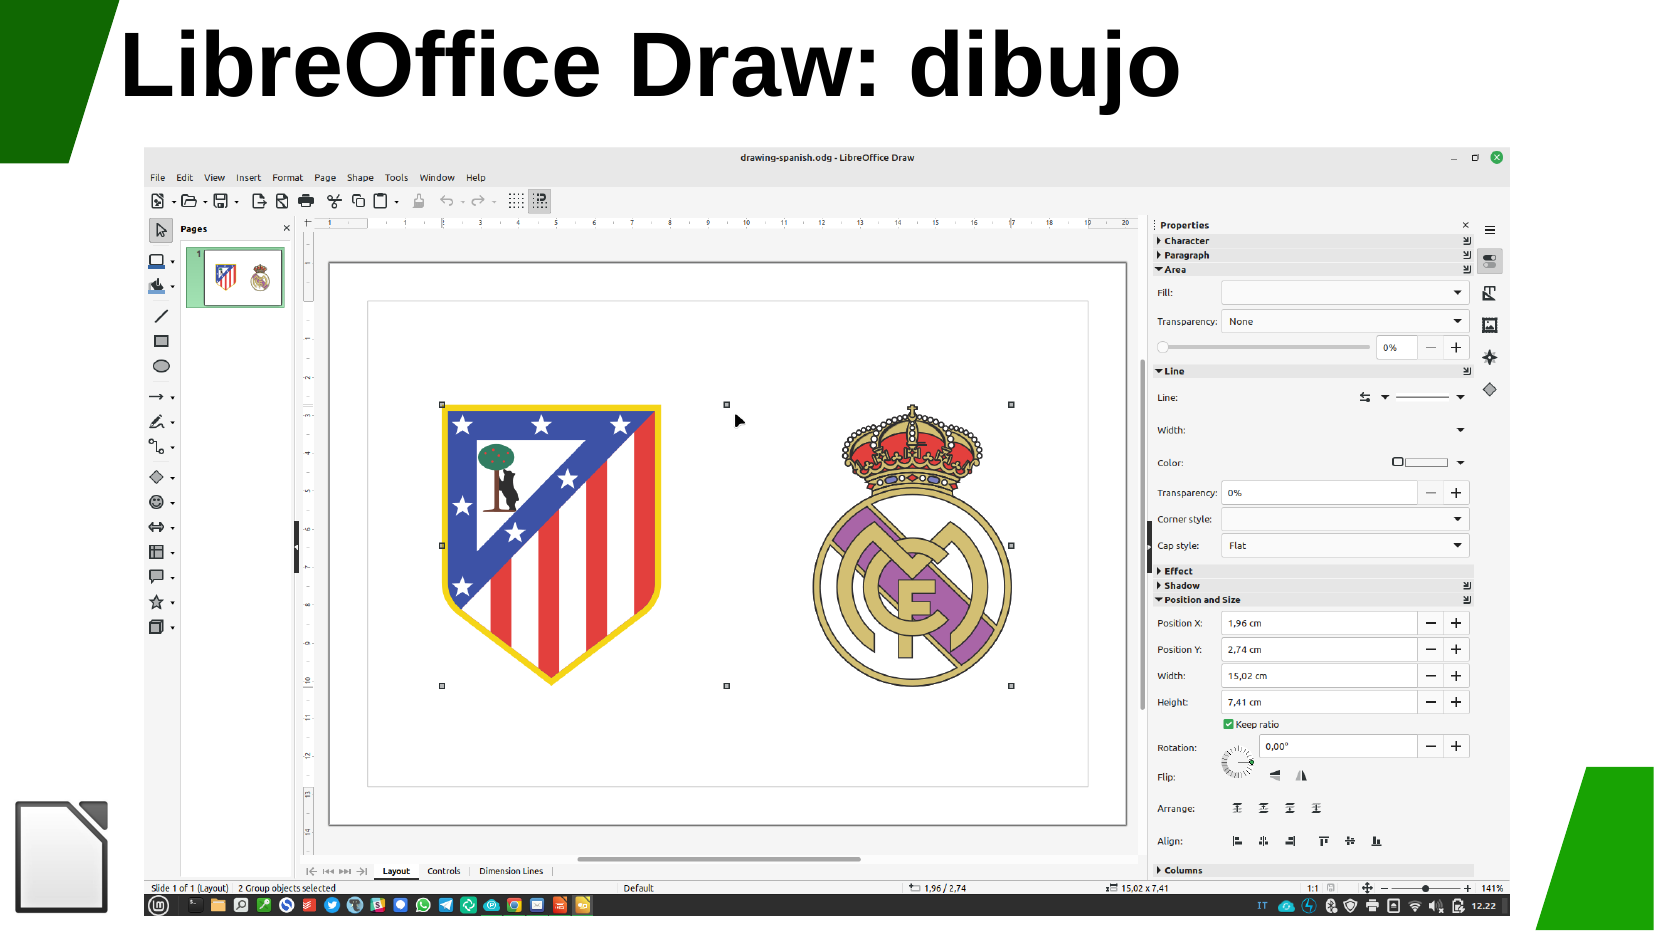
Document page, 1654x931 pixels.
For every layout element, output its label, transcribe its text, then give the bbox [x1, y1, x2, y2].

title LibreOffice Draw: dibujo [119, 11, 1595, 119]
picture [144, 147, 1510, 916]
picture [12, 798, 111, 917]
